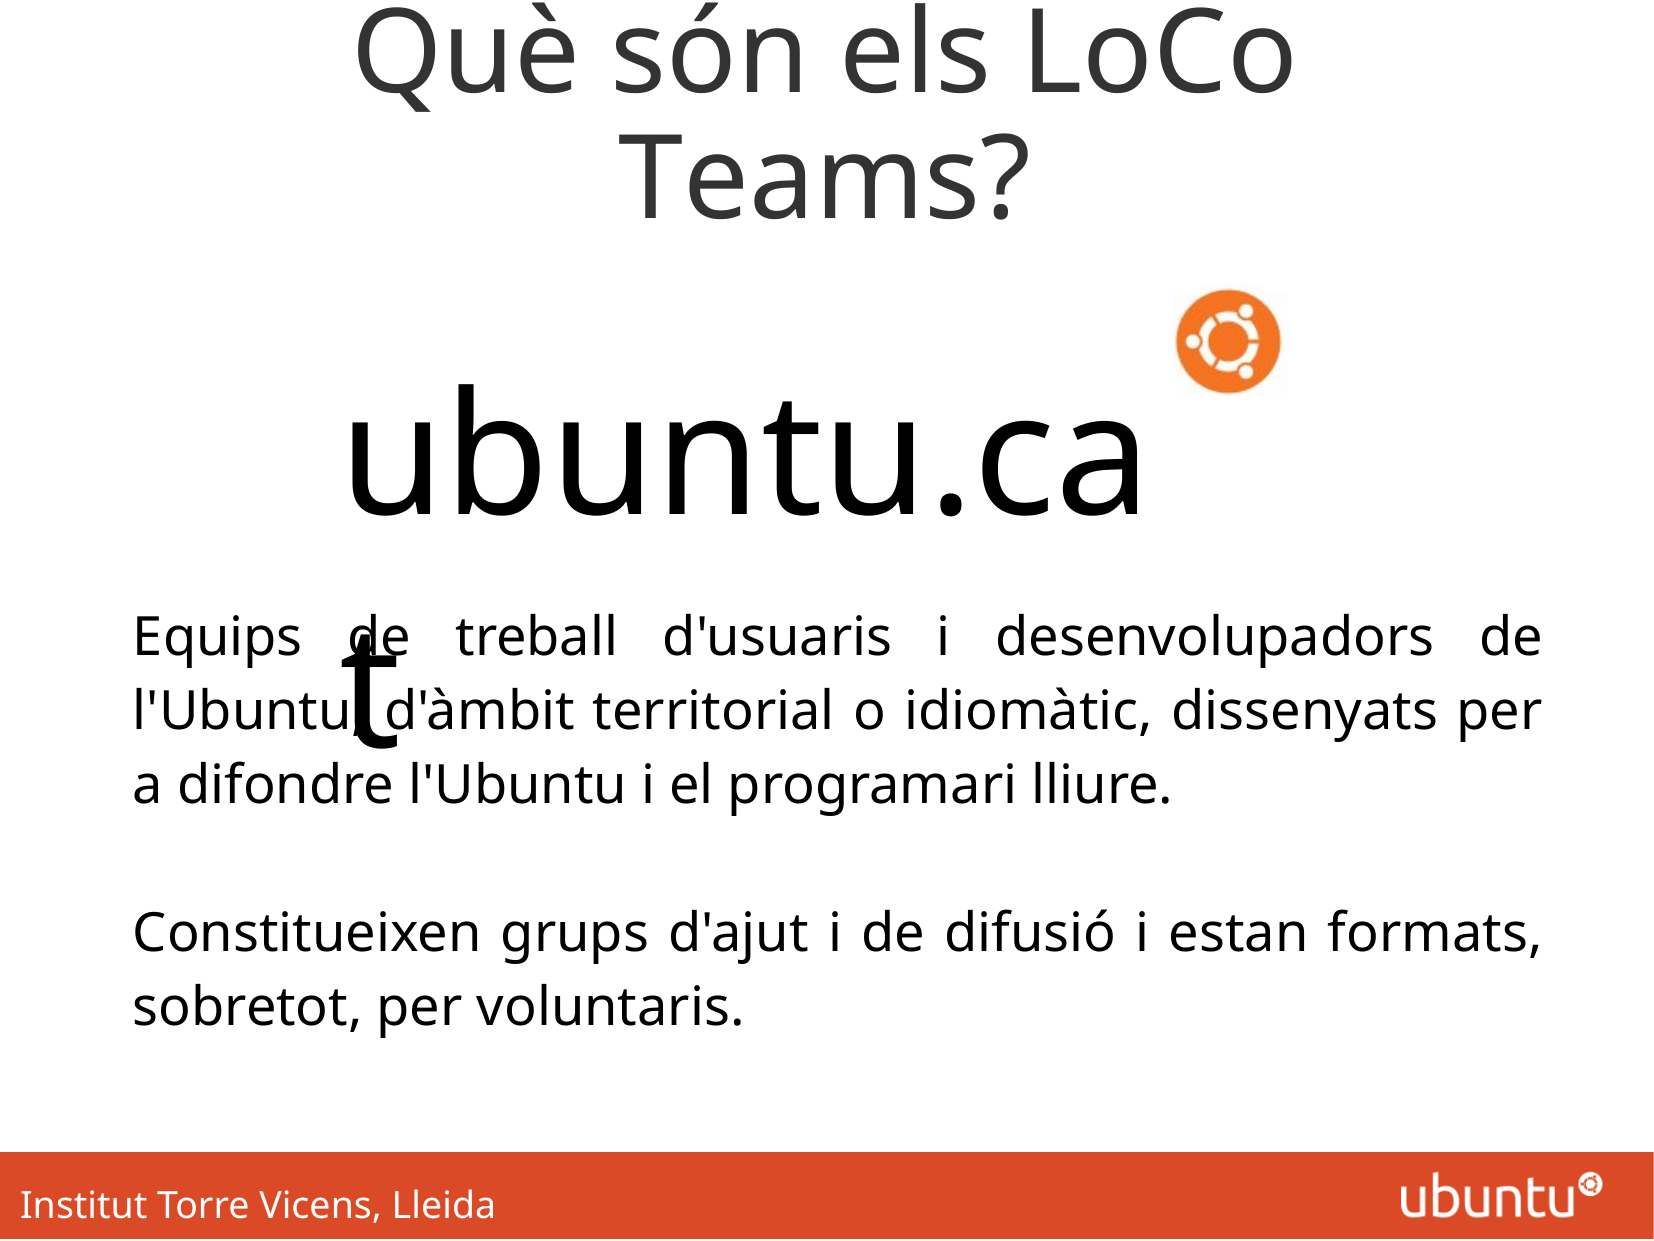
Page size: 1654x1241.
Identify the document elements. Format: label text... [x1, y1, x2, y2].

picture [0, 1152, 1654, 1239]
picture [1171, 283, 1288, 400]
text_box Institut Torre Vicens, Lleida 17/05/2014 [5, 1171, 733, 1229]
title Què són els LoCo Teams? [0, 29, 1506, 207]
text_box Equips de treball d'usuaris i desenvolupadors de l'Ubuntu, d'àmbit territorial o idiomàtic, dissenyats per a difondre l'Ubuntu i el programari lliure. Constitueixen grups d'ajut i de difusió i estan formats, sobretot, per voluntaris. [118, 590, 1560, 1137]
text_box ubuntu.cat [324, 324, 1211, 557]
